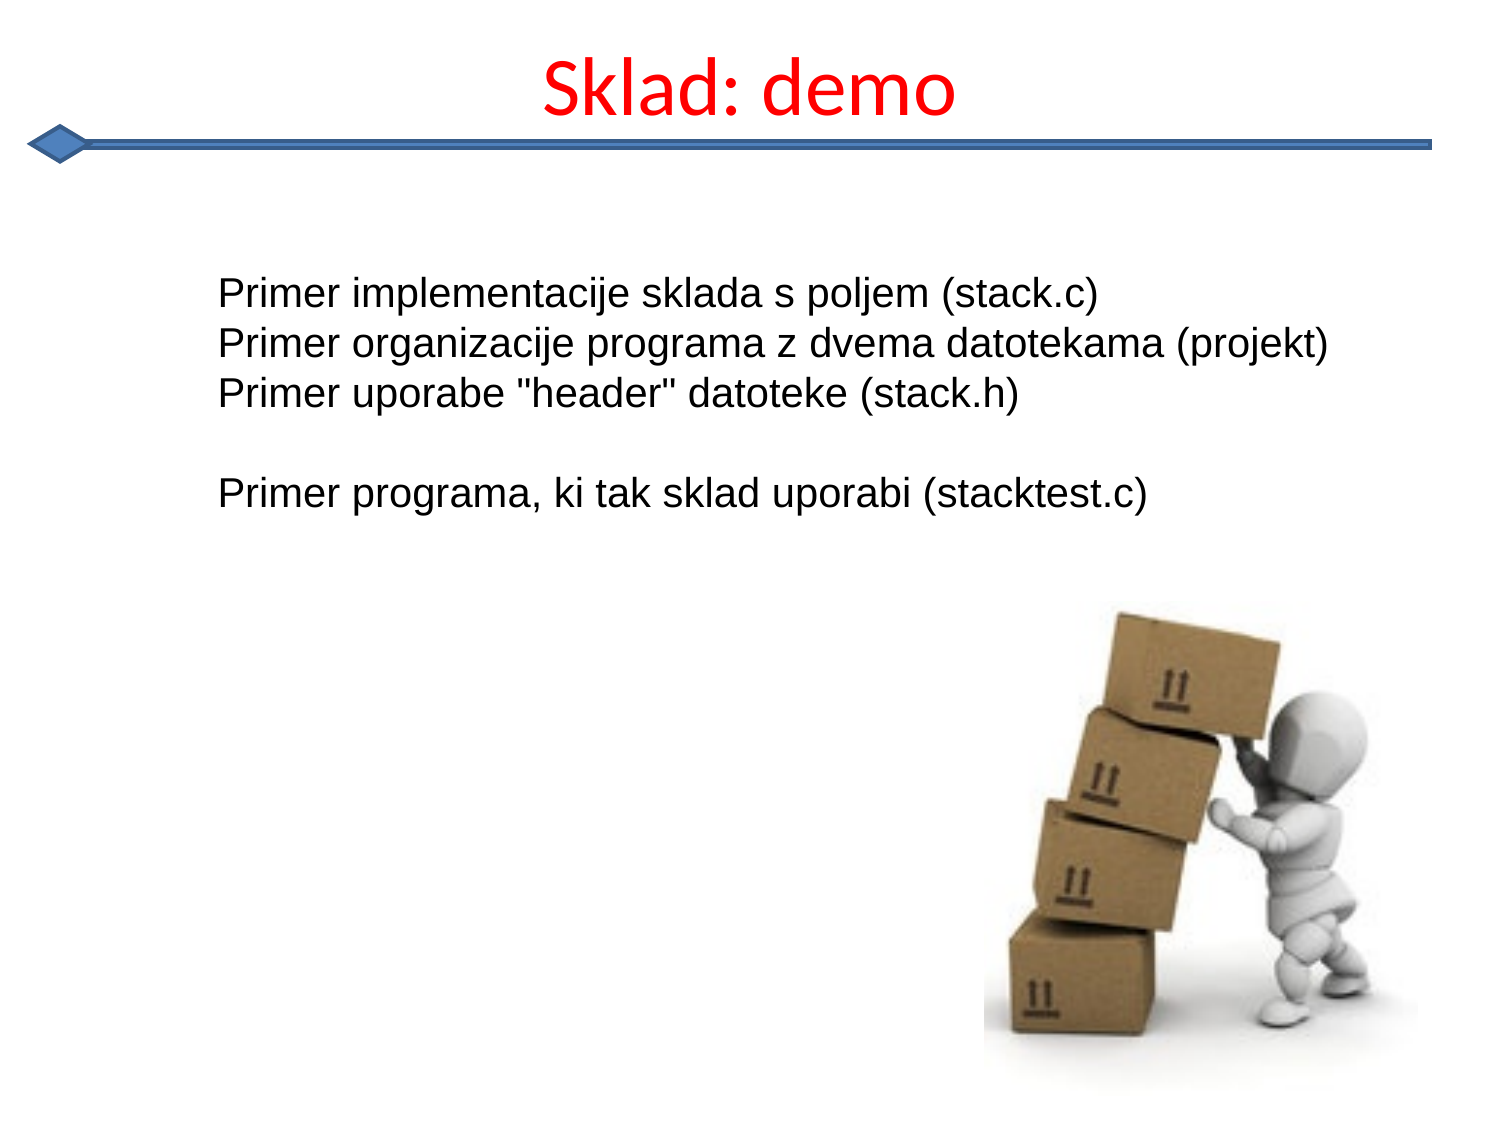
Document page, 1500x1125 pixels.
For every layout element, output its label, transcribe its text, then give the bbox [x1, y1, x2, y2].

text_box Primer implementacije sklada s poljem (stack.c) Primer organizacije programa z dvema datotekama (projekt) Primer uporabe "header" datoteke (stack.h) Primer programa, ki tak sklad uporabi (stacktest.c) [202, 257, 1345, 524]
title Sklad: demo [75, 23, 1426, 141]
picture [984, 601, 1418, 1096]
